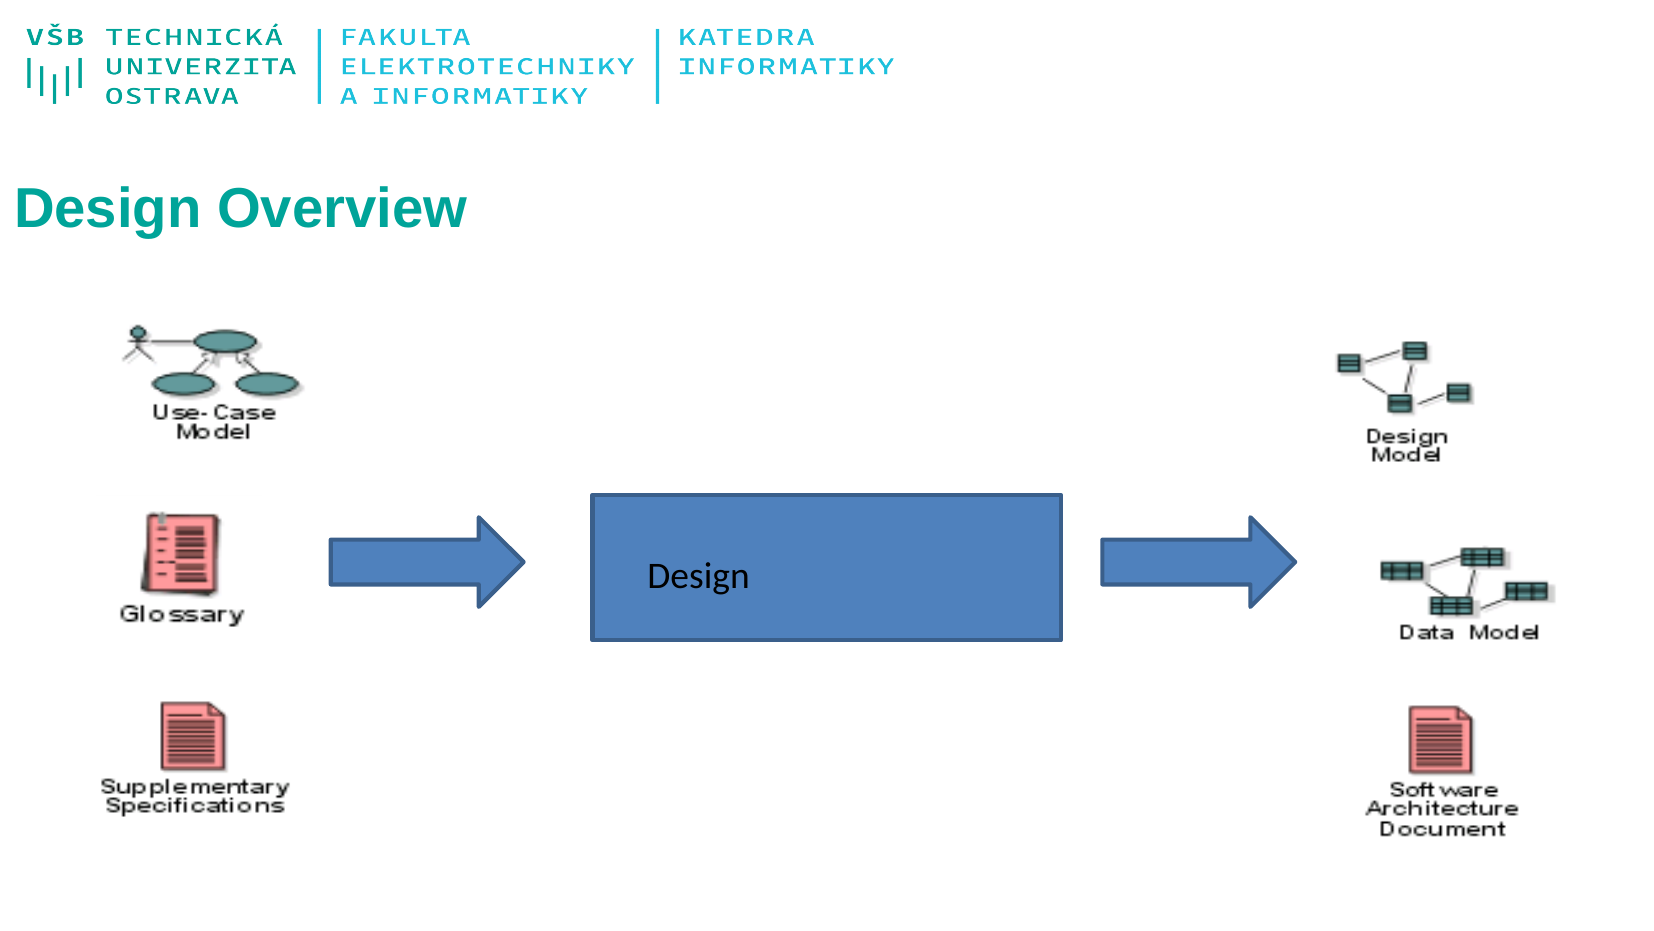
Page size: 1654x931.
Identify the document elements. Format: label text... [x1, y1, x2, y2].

text_box [1102, 517, 1296, 607]
text_box [592, 494, 1061, 641]
picture [1364, 528, 1571, 667]
picture [1309, 326, 1502, 472]
title Design Overview [14, 171, 1619, 240]
picture [110, 315, 313, 450]
text_box [330, 517, 524, 607]
picture [26, 23, 894, 104]
picture [1336, 696, 1544, 855]
picture [96, 494, 262, 641]
picture [82, 696, 308, 843]
text_box Design [632, 543, 1048, 604]
